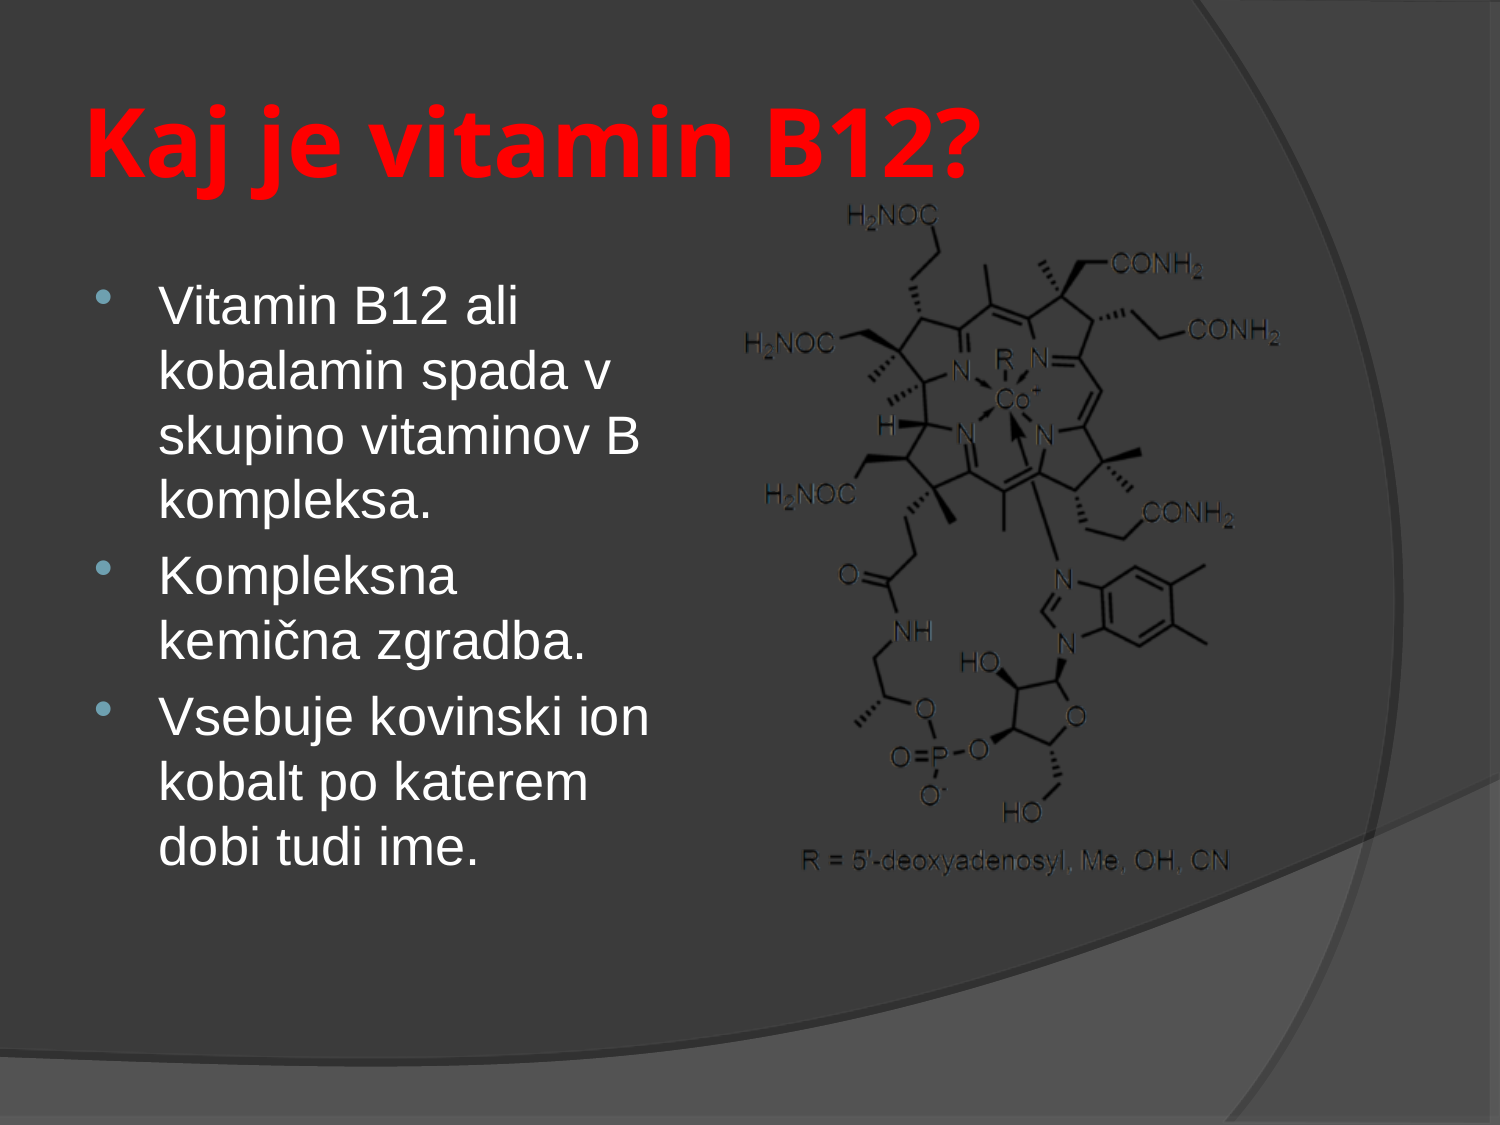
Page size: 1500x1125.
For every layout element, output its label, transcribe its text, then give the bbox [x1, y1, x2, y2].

list Vitamin B12 ali kobalamin spada v skupino vitaminov B kompleksa. Kompleksna kemična zgradba. Vsebuje kovinski ion kobalt po katerem dobi tudi ime. [75, 262, 675, 1005]
title Kaj je vitamin B12? [75, 45, 1300, 233]
picture [738, 196, 1286, 881]
